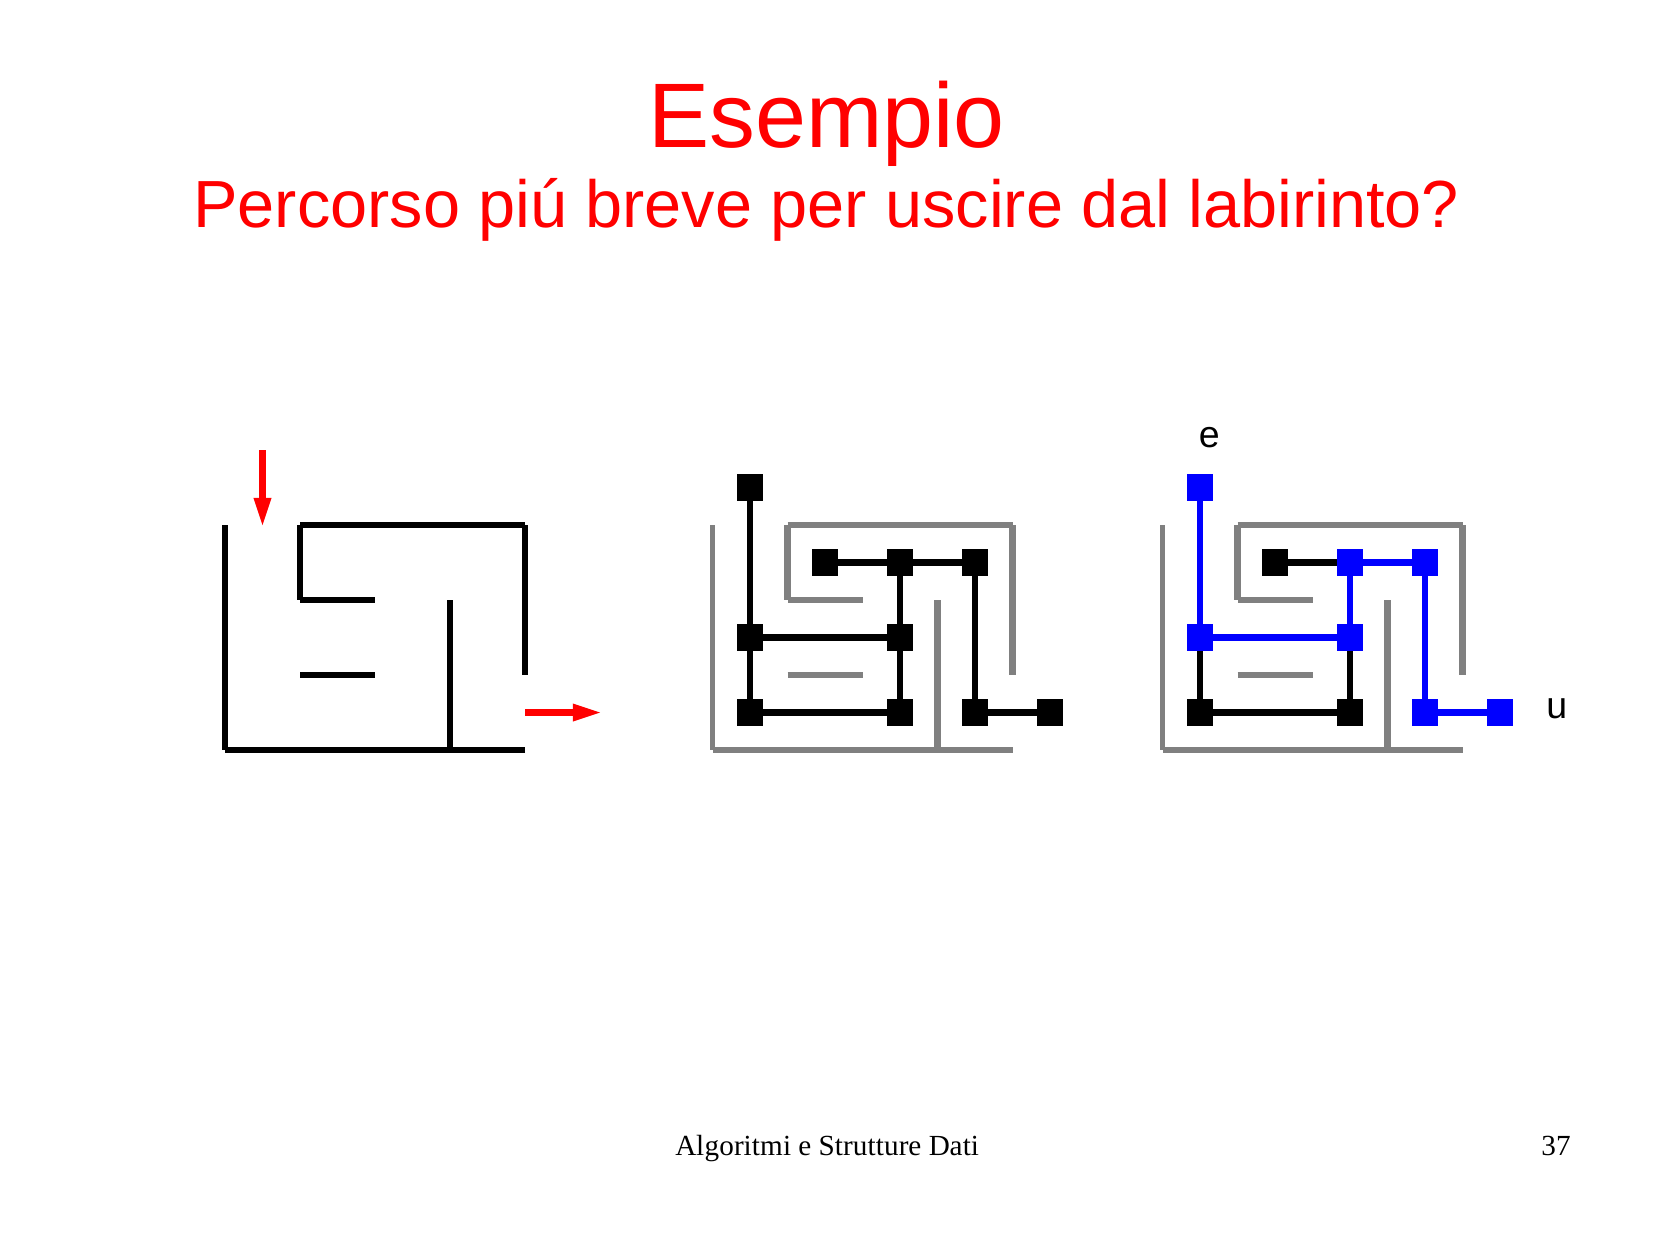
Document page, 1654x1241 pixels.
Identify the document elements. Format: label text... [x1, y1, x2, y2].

title Esempio Percorso piú breve per uscire dal labirinto? [82, 49, 1571, 257]
text_box u [1531, 676, 1582, 734]
text_box e [1183, 406, 1235, 464]
